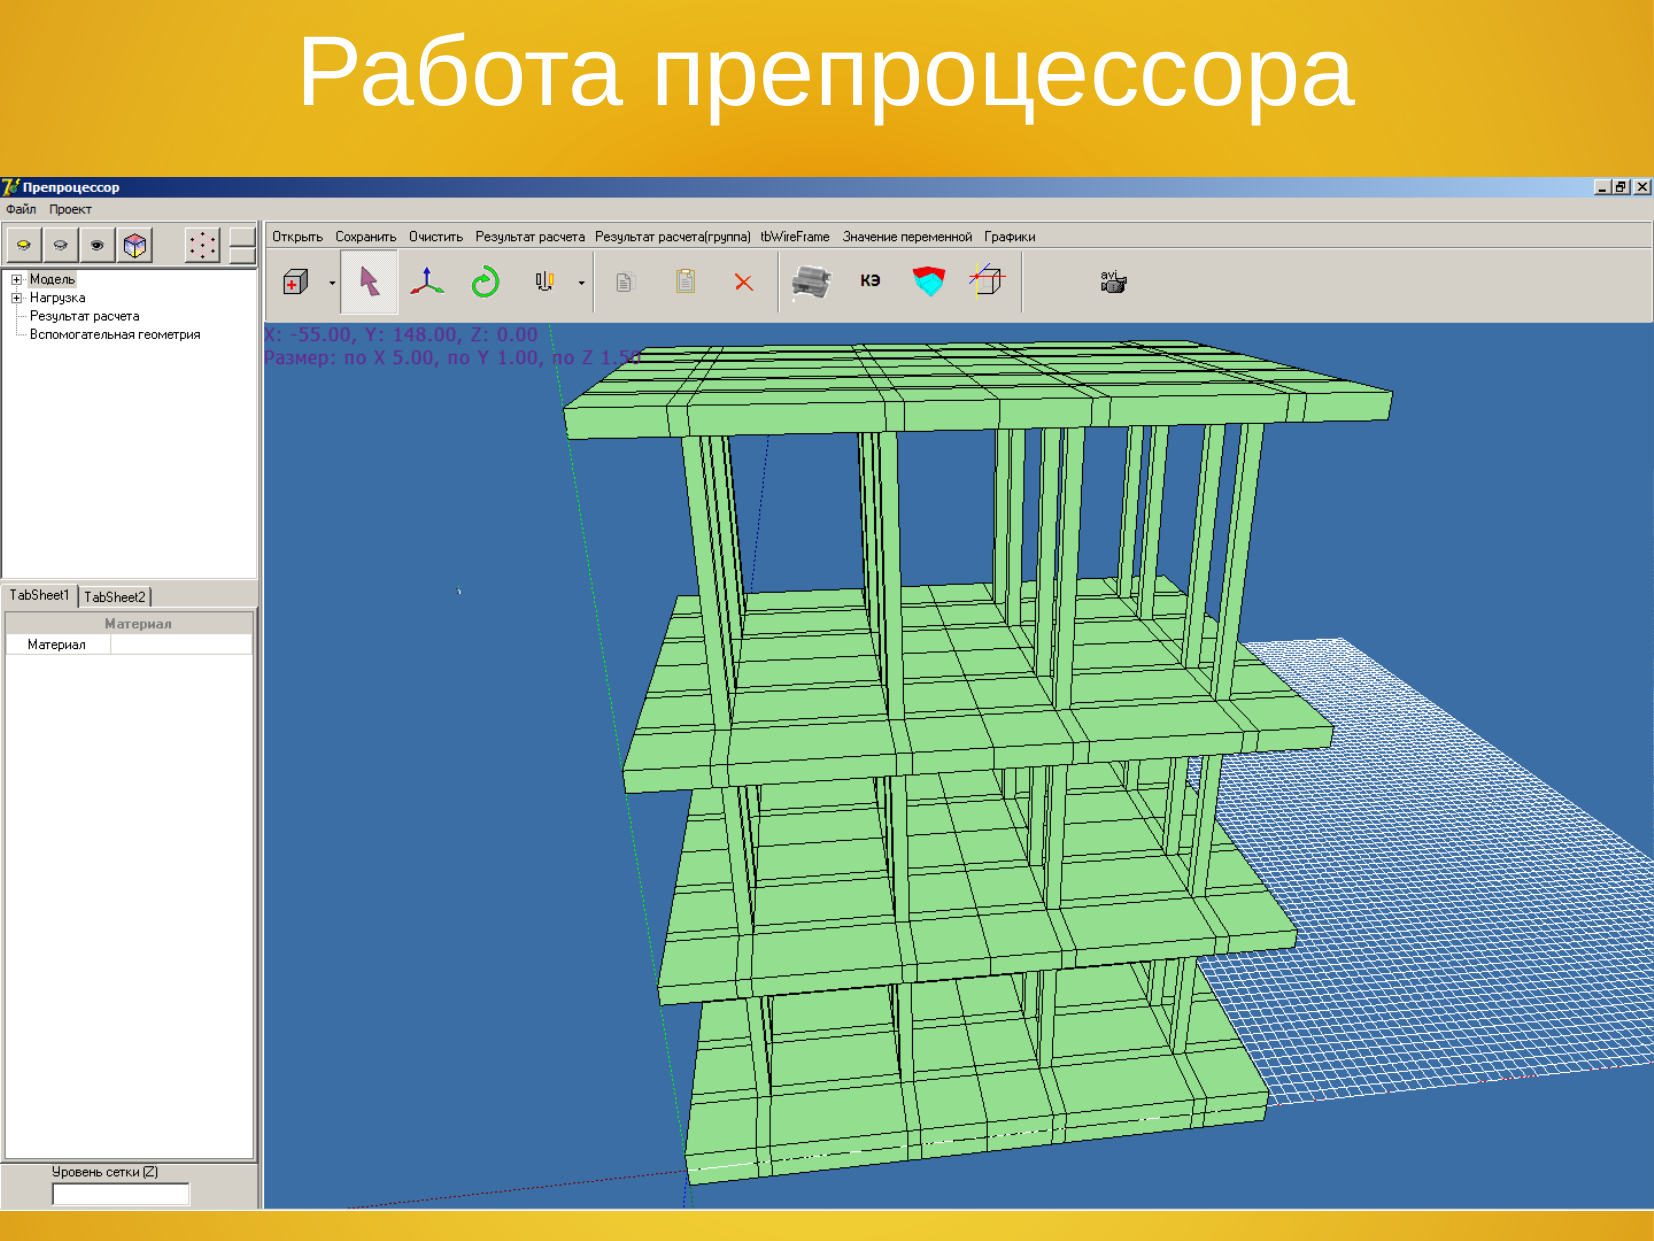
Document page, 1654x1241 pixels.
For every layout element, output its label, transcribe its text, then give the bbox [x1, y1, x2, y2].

picture [0, 177, 1654, 1211]
title Работа препроцессора [82, 0, 1571, 142]
